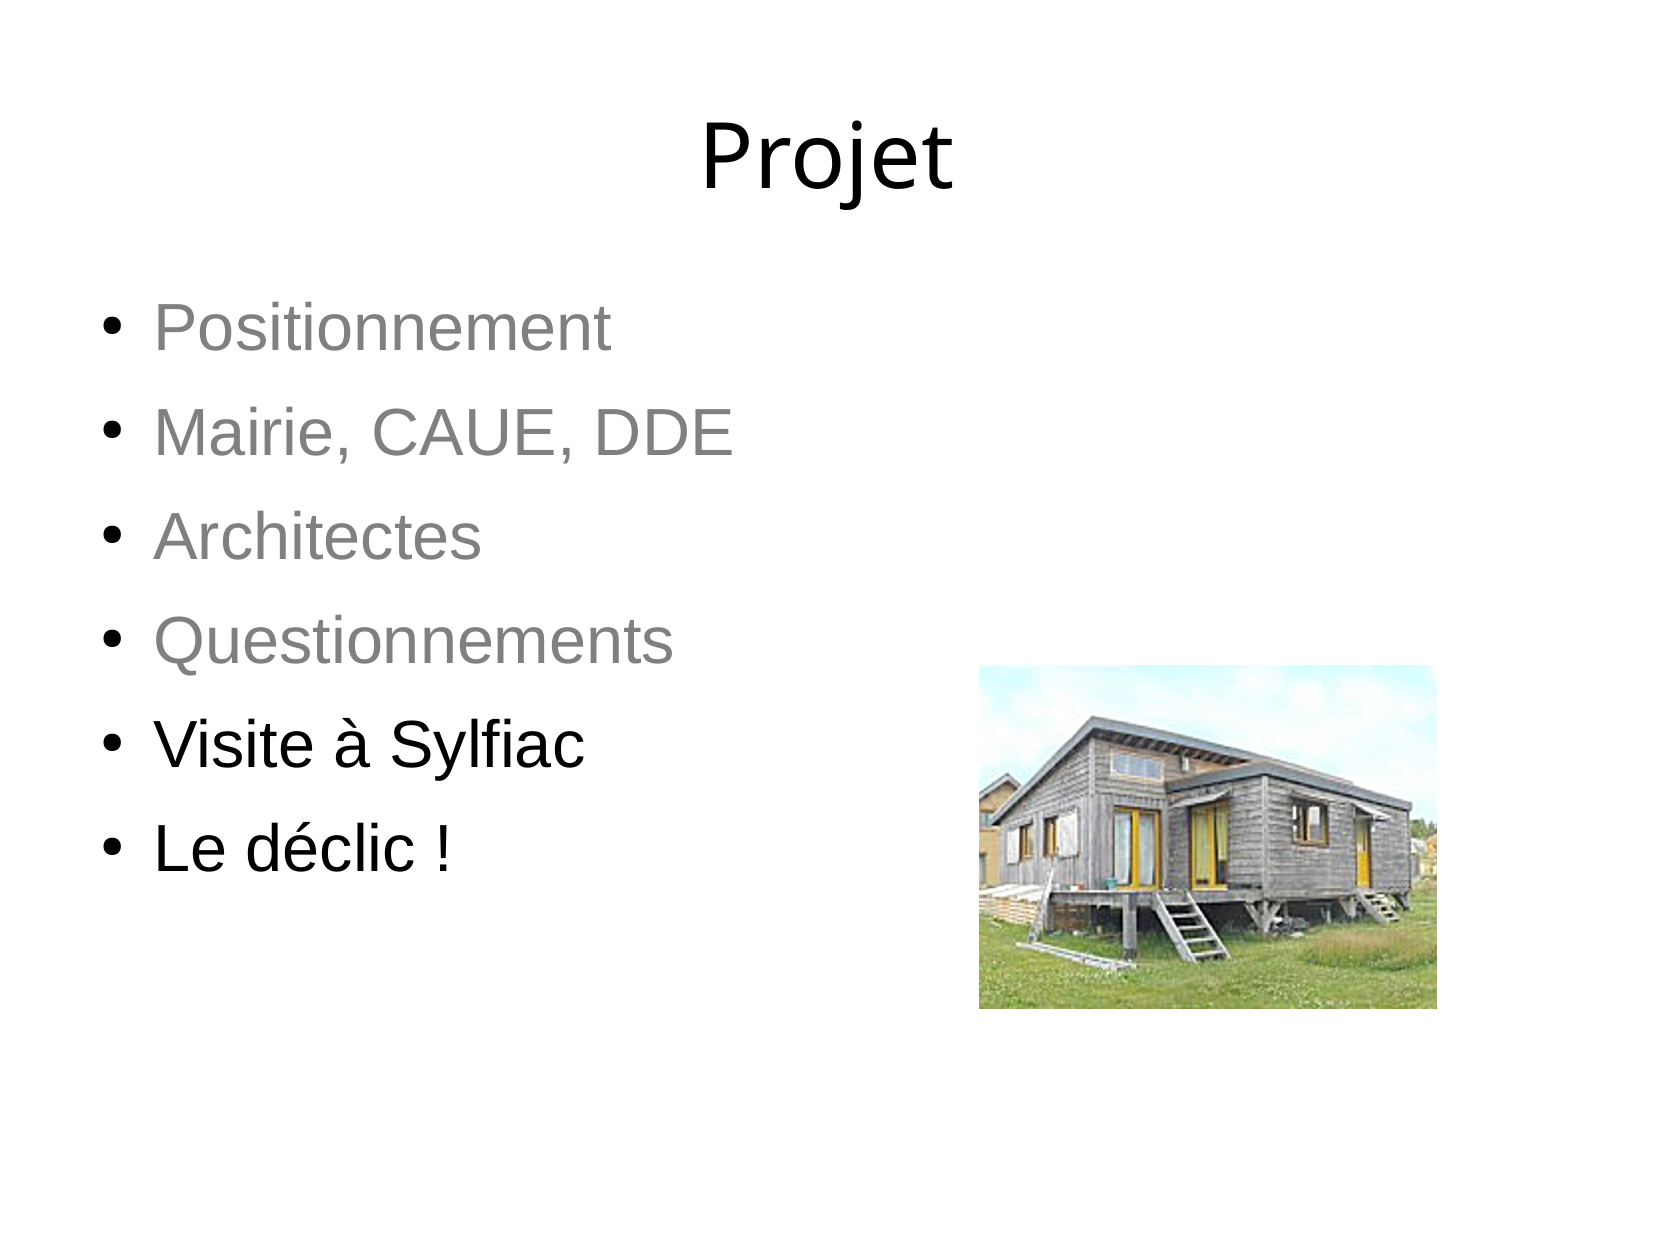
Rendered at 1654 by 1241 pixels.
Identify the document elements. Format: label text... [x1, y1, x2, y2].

title Projet [82, 49, 1571, 257]
picture [979, 665, 1437, 1009]
list Positionnement Mairie, CAUE, DDE Architectes Questionnements Visite à Sylfiac Le déclic ! [82, 290, 809, 1010]
